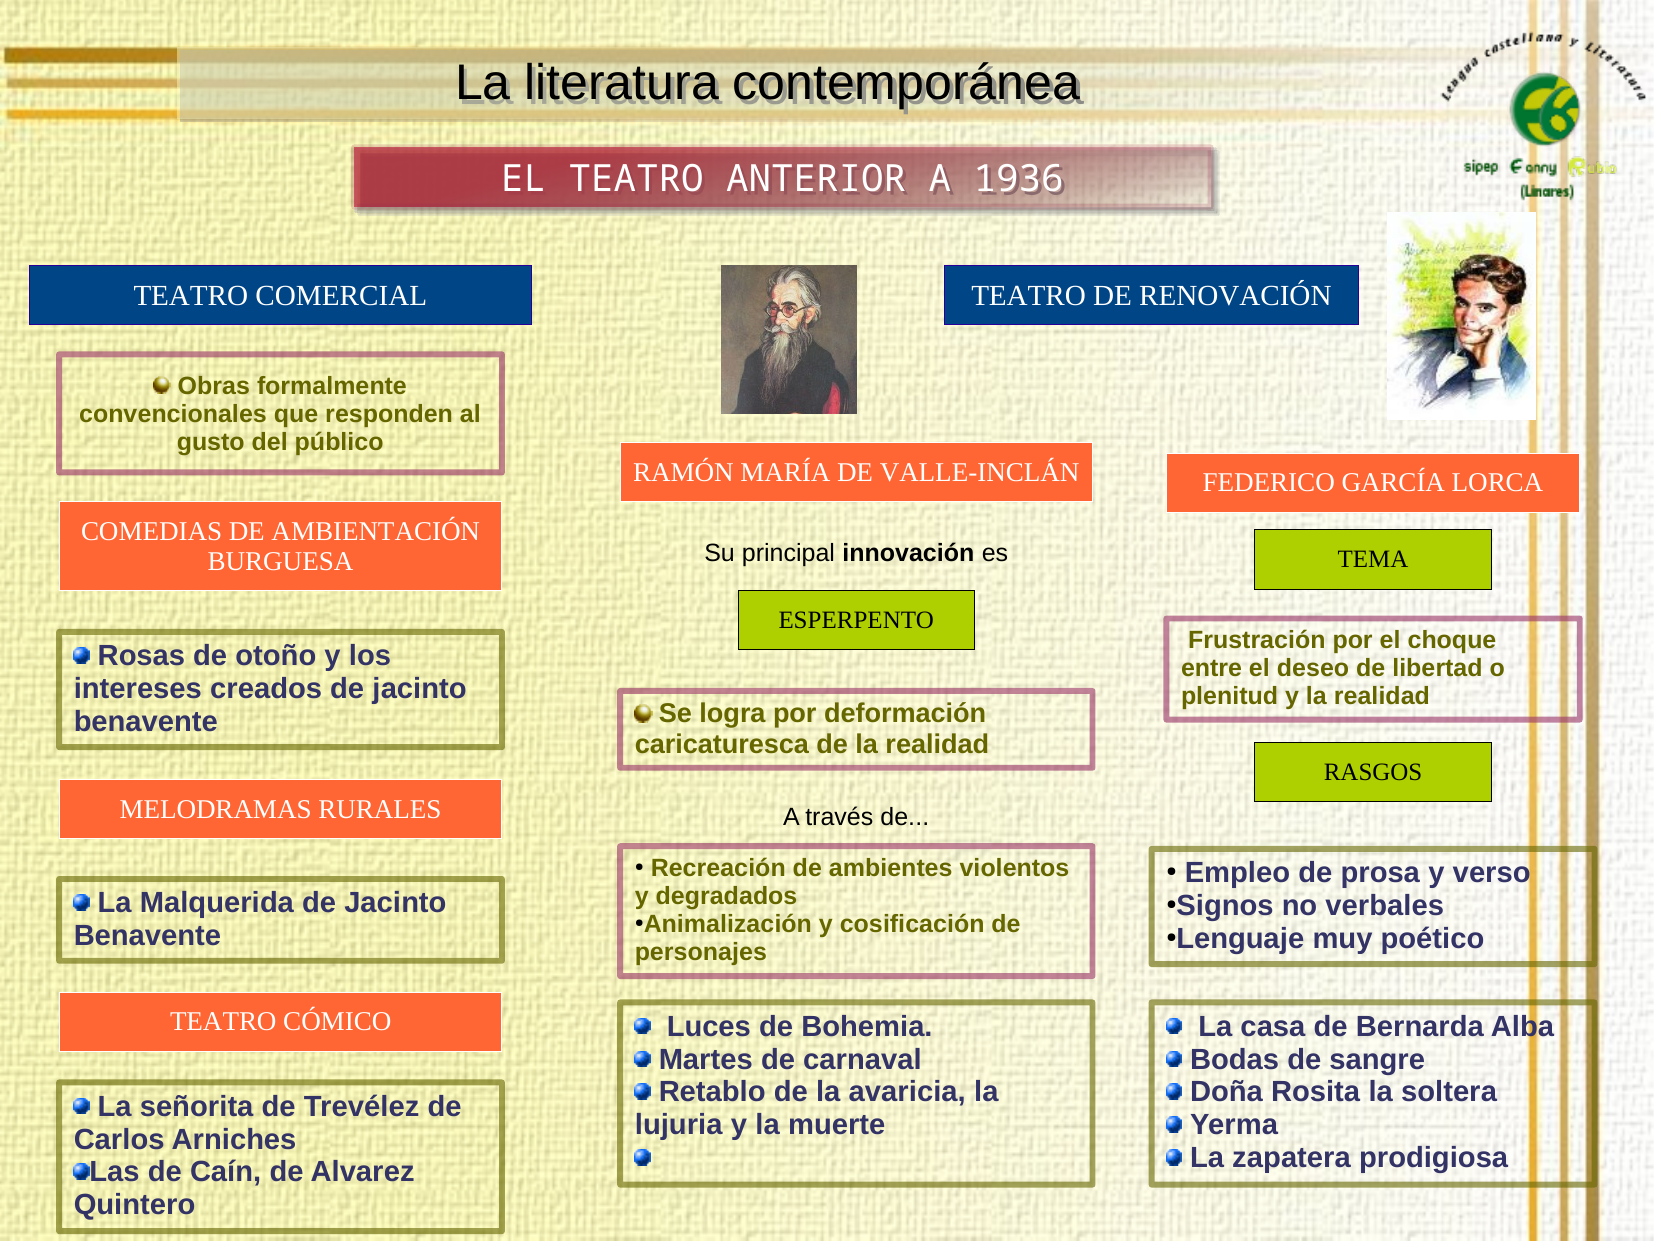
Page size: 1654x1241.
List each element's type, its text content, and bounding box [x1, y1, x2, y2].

text_box Rosas de otoño y los intereses creados de jacinto benavente [59, 631, 502, 748]
text_box La Malquerida de Jacinto Benavente [59, 878, 502, 961]
text_box TEATRO CÓMICO [59, 992, 502, 1052]
text_box Su principal innovación es [634, 531, 1078, 576]
text_box TEMA [1254, 529, 1492, 590]
text_box FEDERICO GARCÍA LORCA [1166, 453, 1580, 513]
text_box MELODRAMAS RURALES [59, 779, 502, 839]
picture [0, 0, 1654, 1241]
text_box Obras formalmente convencionales que responden al gusto del público [59, 354, 502, 473]
text_box TEATRO COMERCIAL [29, 265, 532, 325]
text_box A través de... [752, 795, 960, 839]
text_box La señorita de Trevélez de Carlos Arniches Las de Caín, de Alvarez Quintero [59, 1082, 502, 1232]
text_box La literatura contemporánea [177, 47, 1359, 119]
text_box TEATRO DE RENOVACIÓN [944, 265, 1359, 325]
text_box RASGOS [1254, 742, 1492, 802]
text_box Frustración por el choque entre el deseo de libertad o plenitud y la realidad [1166, 618, 1580, 720]
text_box La casa de Bernarda Alba Bodas de sangre Doña Rosita la soltera Yerma La zapatera prodigiosa [1151, 1002, 1595, 1185]
text_box COMEDIAS DE AMBIENTACIÓN BURGUESA [59, 501, 502, 591]
text_box RAMÓN MARÍA DE VALLE-INCLÁN [620, 442, 1093, 502]
text_box Empleo de prosa y verso Signos no verbales Lenguaje muy poético [1151, 848, 1595, 965]
text_box Luces de Bohemia. Martes de carnaval Retablo de la avaricia, la lujuria y la muerte [620, 1002, 1093, 1185]
text_box Se logra por deformación caricaturesca de la realidad [620, 690, 1093, 768]
text_box ESPERPENTO [738, 590, 975, 650]
text_box Recreación de ambientes violentos y degradados Animalización y cosificación de personajes [620, 846, 1093, 977]
